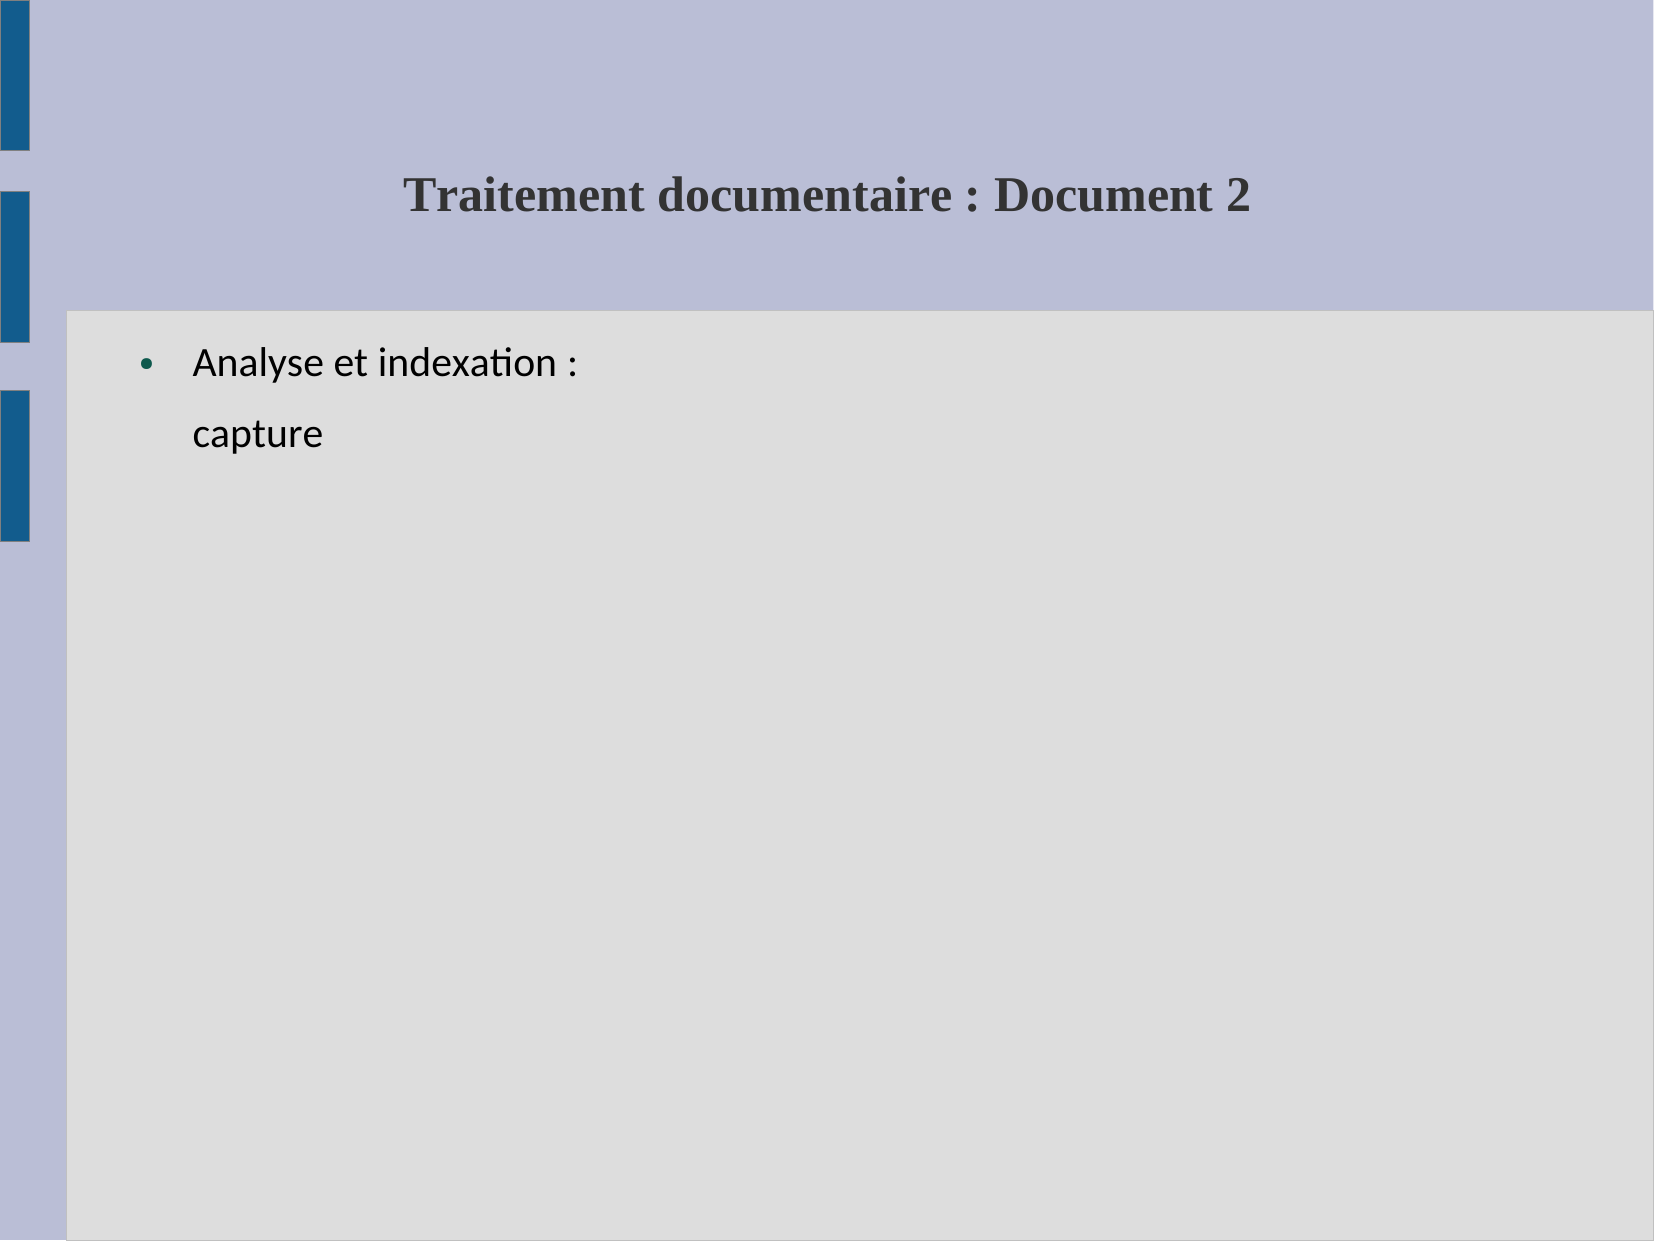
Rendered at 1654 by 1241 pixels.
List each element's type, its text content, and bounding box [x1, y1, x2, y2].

list Analyse et indexation : capture [121, 344, 1534, 1127]
title Traitement documentaire : Document 2 [121, 91, 1534, 299]
